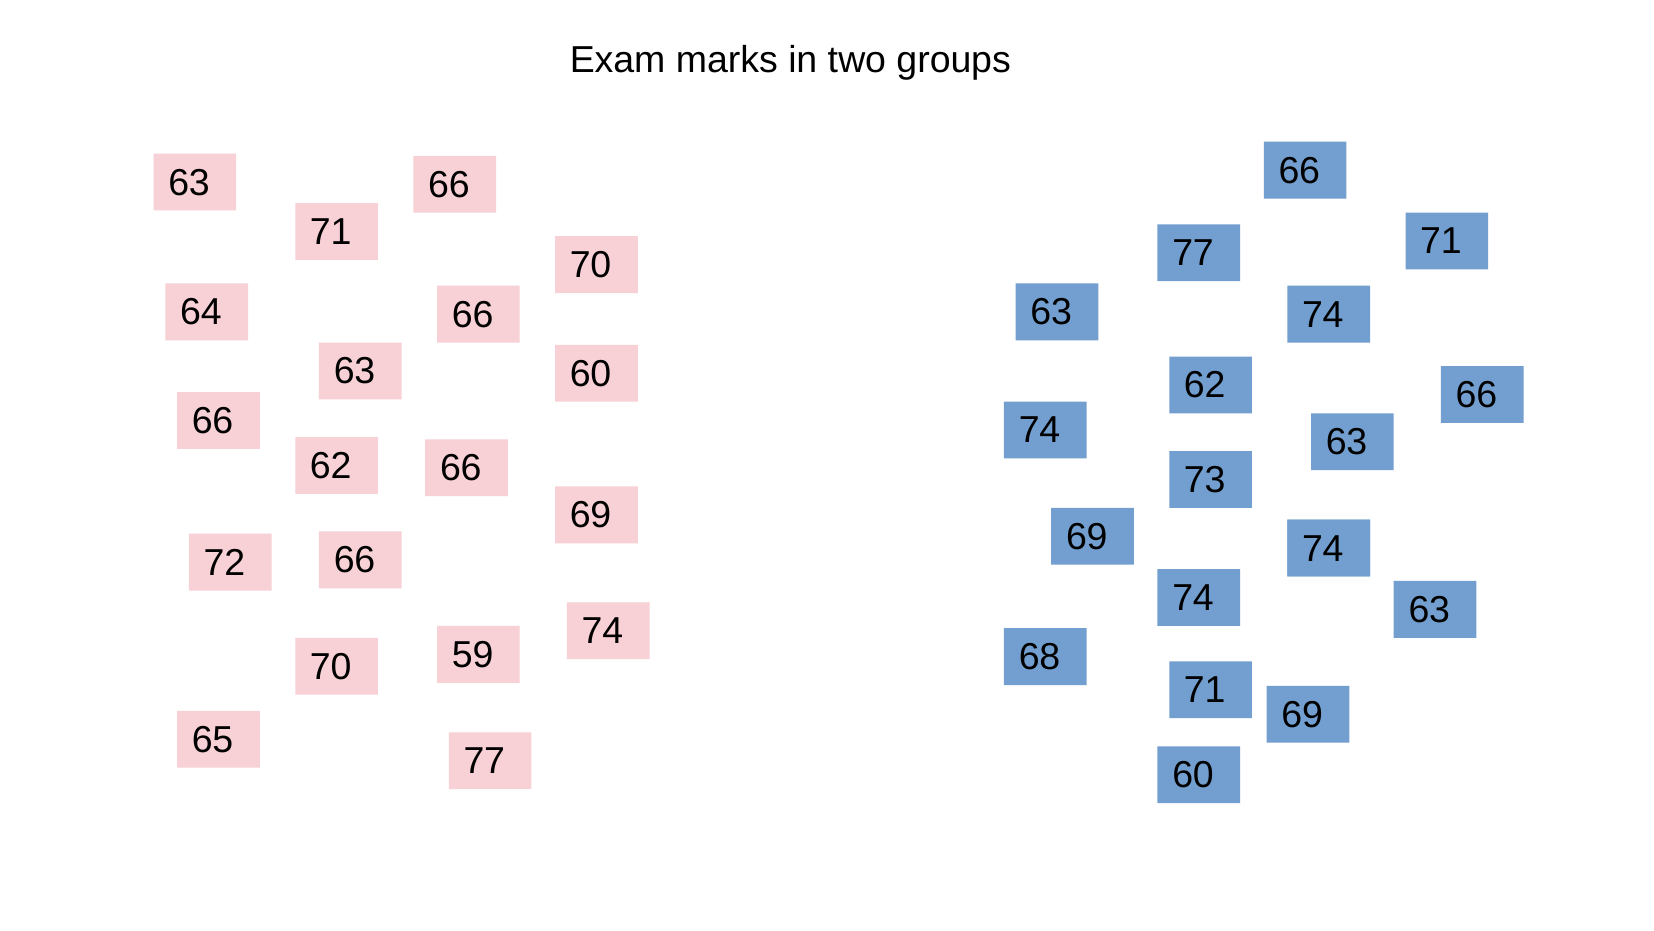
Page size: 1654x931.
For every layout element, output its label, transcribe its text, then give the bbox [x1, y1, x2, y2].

text_box 71 [1169, 661, 1252, 719]
text_box 68 [1003, 628, 1087, 686]
text_box 66 [318, 531, 402, 589]
text_box 60 [555, 344, 638, 402]
text_box 70 [295, 637, 378, 695]
text_box 66 [437, 285, 520, 343]
text_box 66 [425, 439, 508, 497]
text_box 73 [1169, 451, 1252, 508]
text_box 69 [1266, 685, 1350, 743]
text_box 63 [1393, 580, 1477, 638]
text_box 63 [1015, 283, 1099, 341]
text_box 60 [1157, 746, 1241, 804]
text_box 63 [318, 342, 402, 400]
text_box 74 [566, 602, 650, 660]
text_box 74 [1003, 401, 1087, 459]
text_box 71 [295, 203, 378, 260]
text_box 74 [1287, 285, 1371, 343]
text_box 66 [413, 155, 497, 213]
text_box 77 [448, 732, 532, 790]
text_box 62 [295, 437, 378, 494]
text_box 59 [437, 625, 520, 683]
text_box 64 [165, 283, 249, 341]
text_box 63 [153, 153, 237, 211]
text_box 66 [1440, 366, 1524, 423]
text_box Exam marks in two groups [555, 31, 1087, 88]
text_box 69 [555, 486, 638, 544]
text_box 71 [1405, 212, 1489, 270]
text_box 74 [1287, 519, 1371, 577]
text_box 74 [1157, 569, 1241, 626]
text_box 69 [1051, 507, 1134, 565]
text_box 72 [188, 533, 272, 591]
text_box 66 [1263, 141, 1347, 199]
text_box 70 [555, 236, 638, 294]
text_box 65 [177, 710, 260, 768]
text_box 77 [1157, 224, 1241, 282]
text_box 62 [1169, 356, 1252, 414]
text_box 63 [1311, 413, 1394, 471]
text_box 66 [177, 392, 260, 449]
